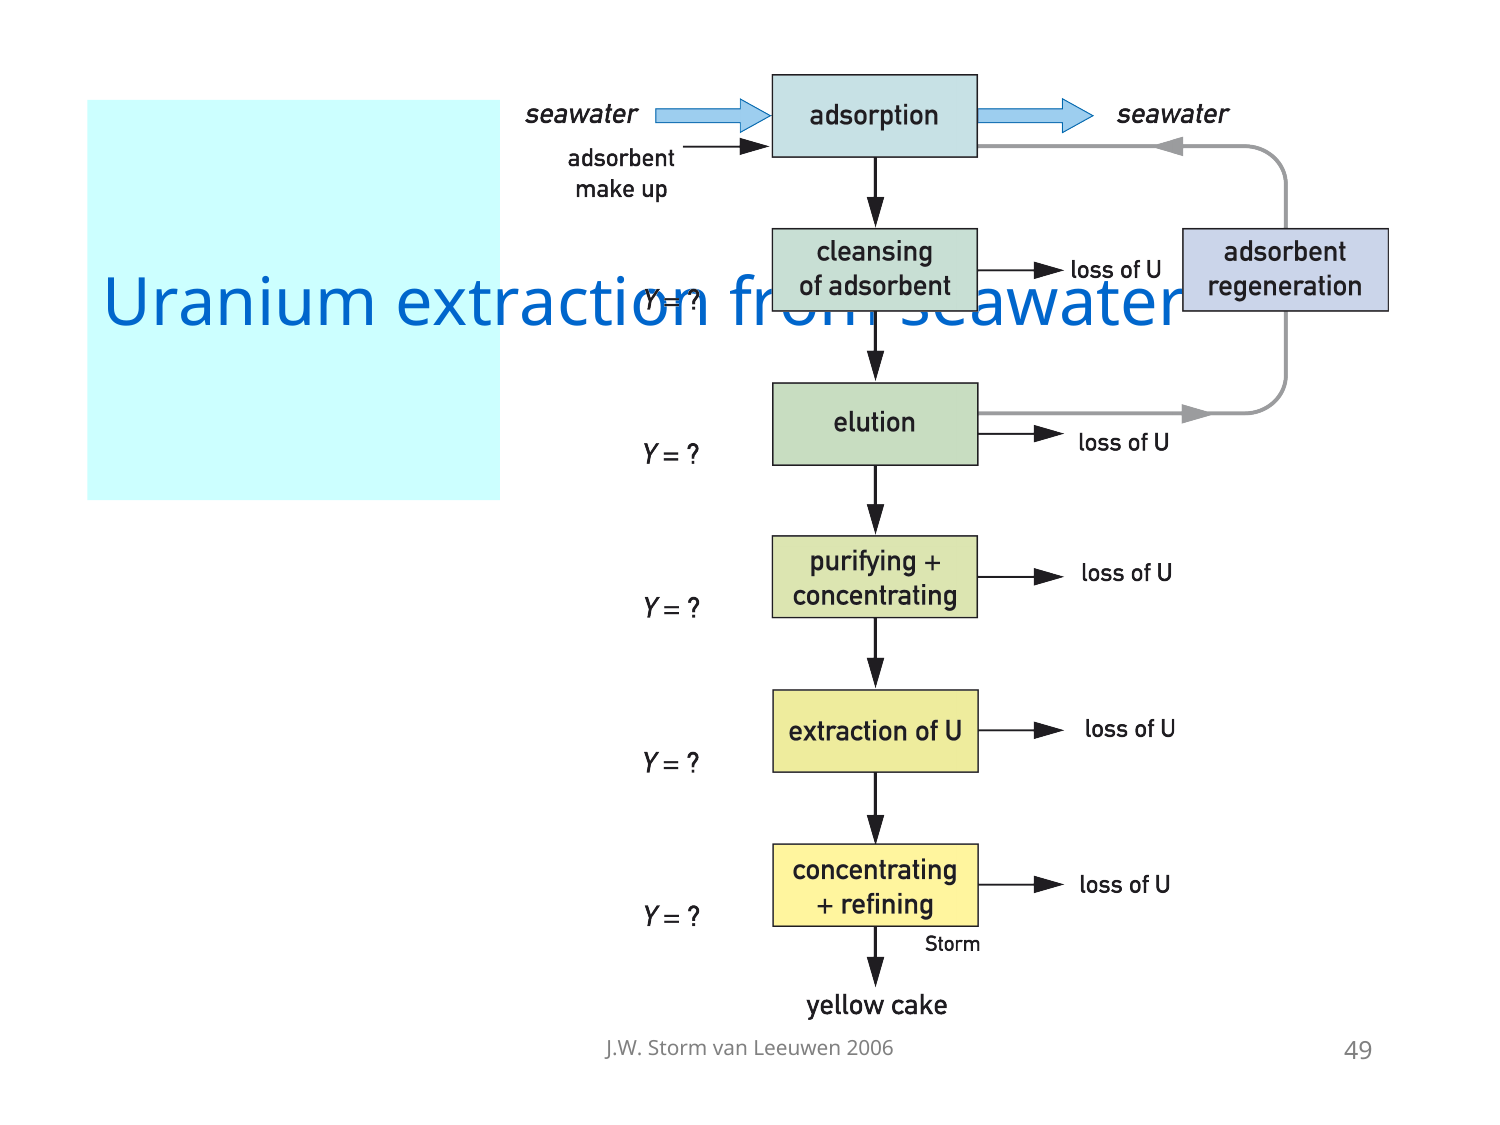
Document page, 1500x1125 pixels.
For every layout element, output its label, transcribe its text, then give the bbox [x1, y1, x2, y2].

text_box Uranium extraction from seawater [87, 99, 500, 501]
picture [525, 74, 1389, 1020]
